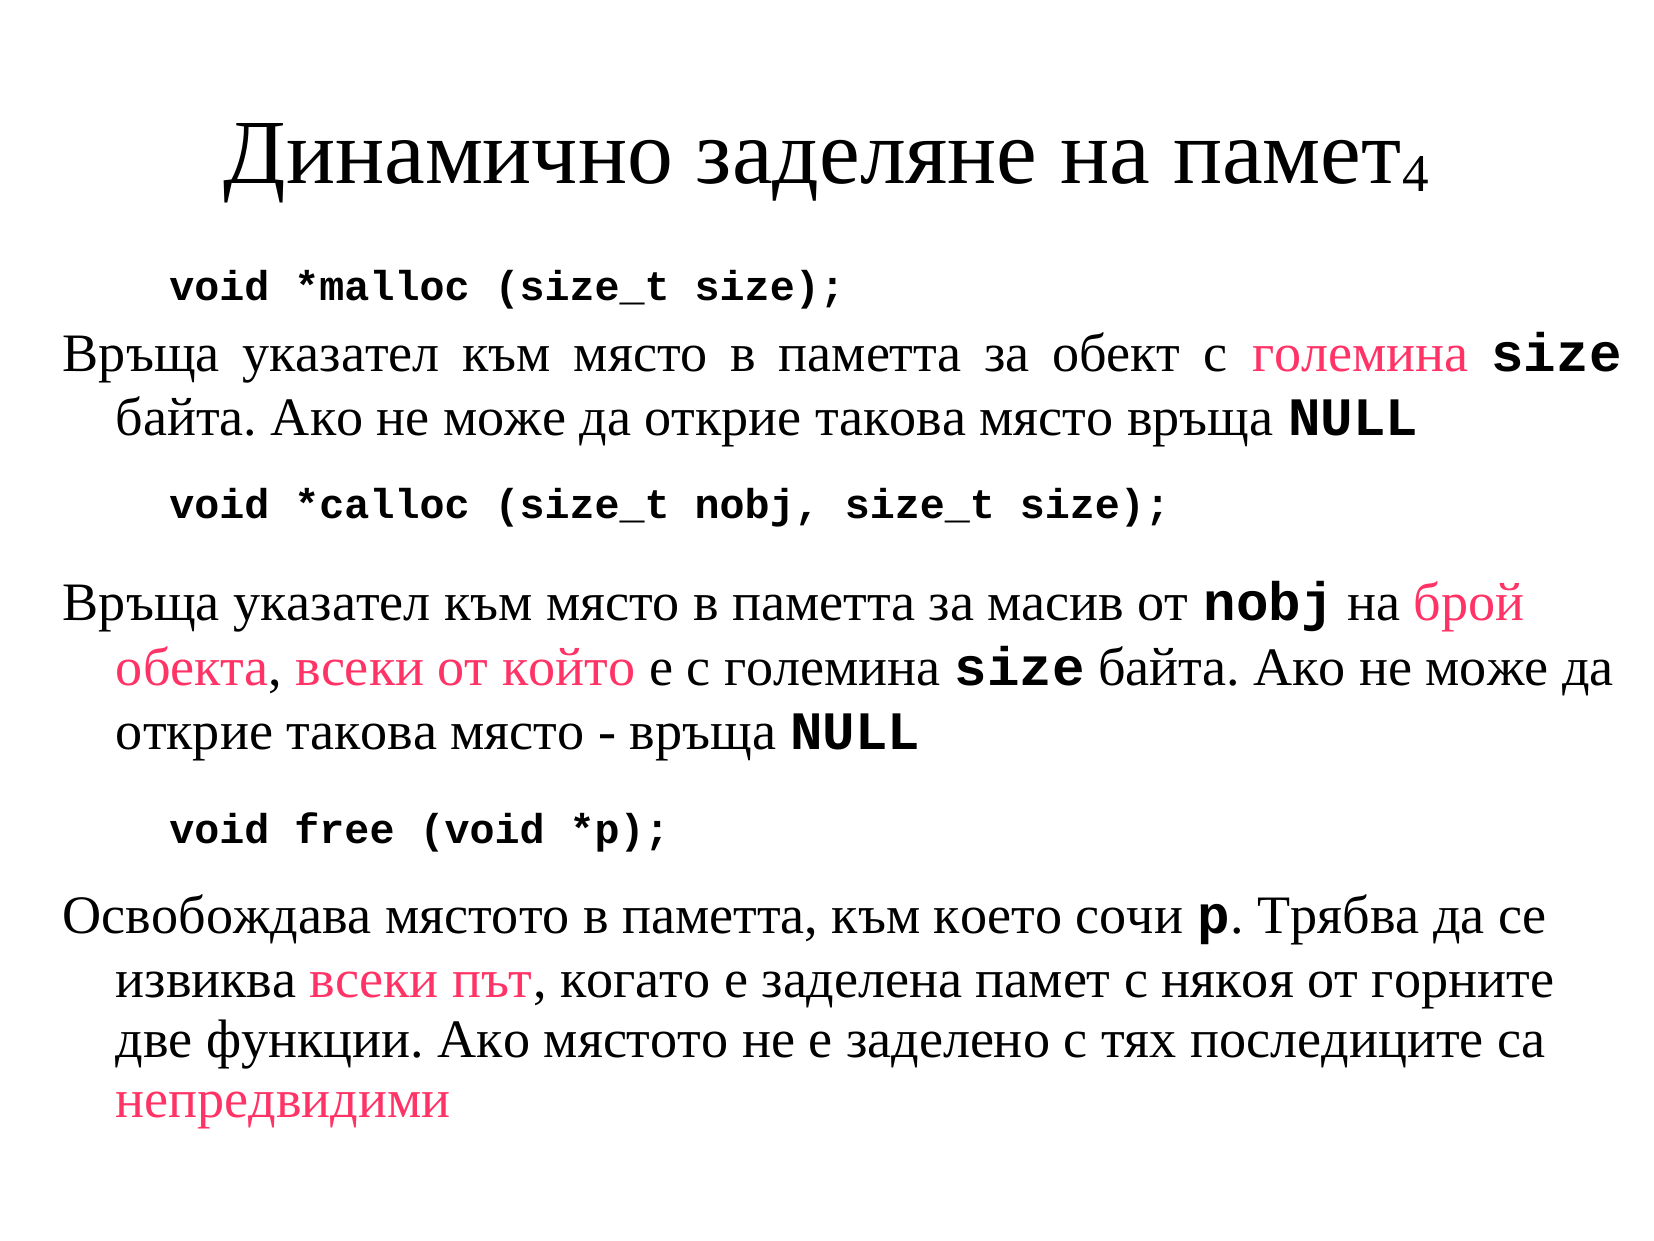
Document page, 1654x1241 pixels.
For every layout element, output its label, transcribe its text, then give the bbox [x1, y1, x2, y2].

text_box void *calloc (size_t nobj, size_t size); [154, 476, 1349, 540]
title Динамично заделяне на памет4 [82, 49, 1571, 257]
text_box void *malloc (size_t size); [154, 257, 1349, 321]
list Връща указател към мястo в паметта за обект с големина size байта. Ако не може да открие такова място връща NULL Връща указател към мястo в паметта за масив от nobj на брой обекта, всеки от който е с големина size байта. Ако не може да открие такова място - връща NULL Освобождава мястото в паметта, към което сочи p. Трябва да се извиква всеки път, когато е заделена памет с някоя от горните две функции. Ако мястото не е заделено с тях последиците са непредвидими [45, 323, 1622, 1138]
text_box void free (void *p); [154, 801, 1349, 864]
